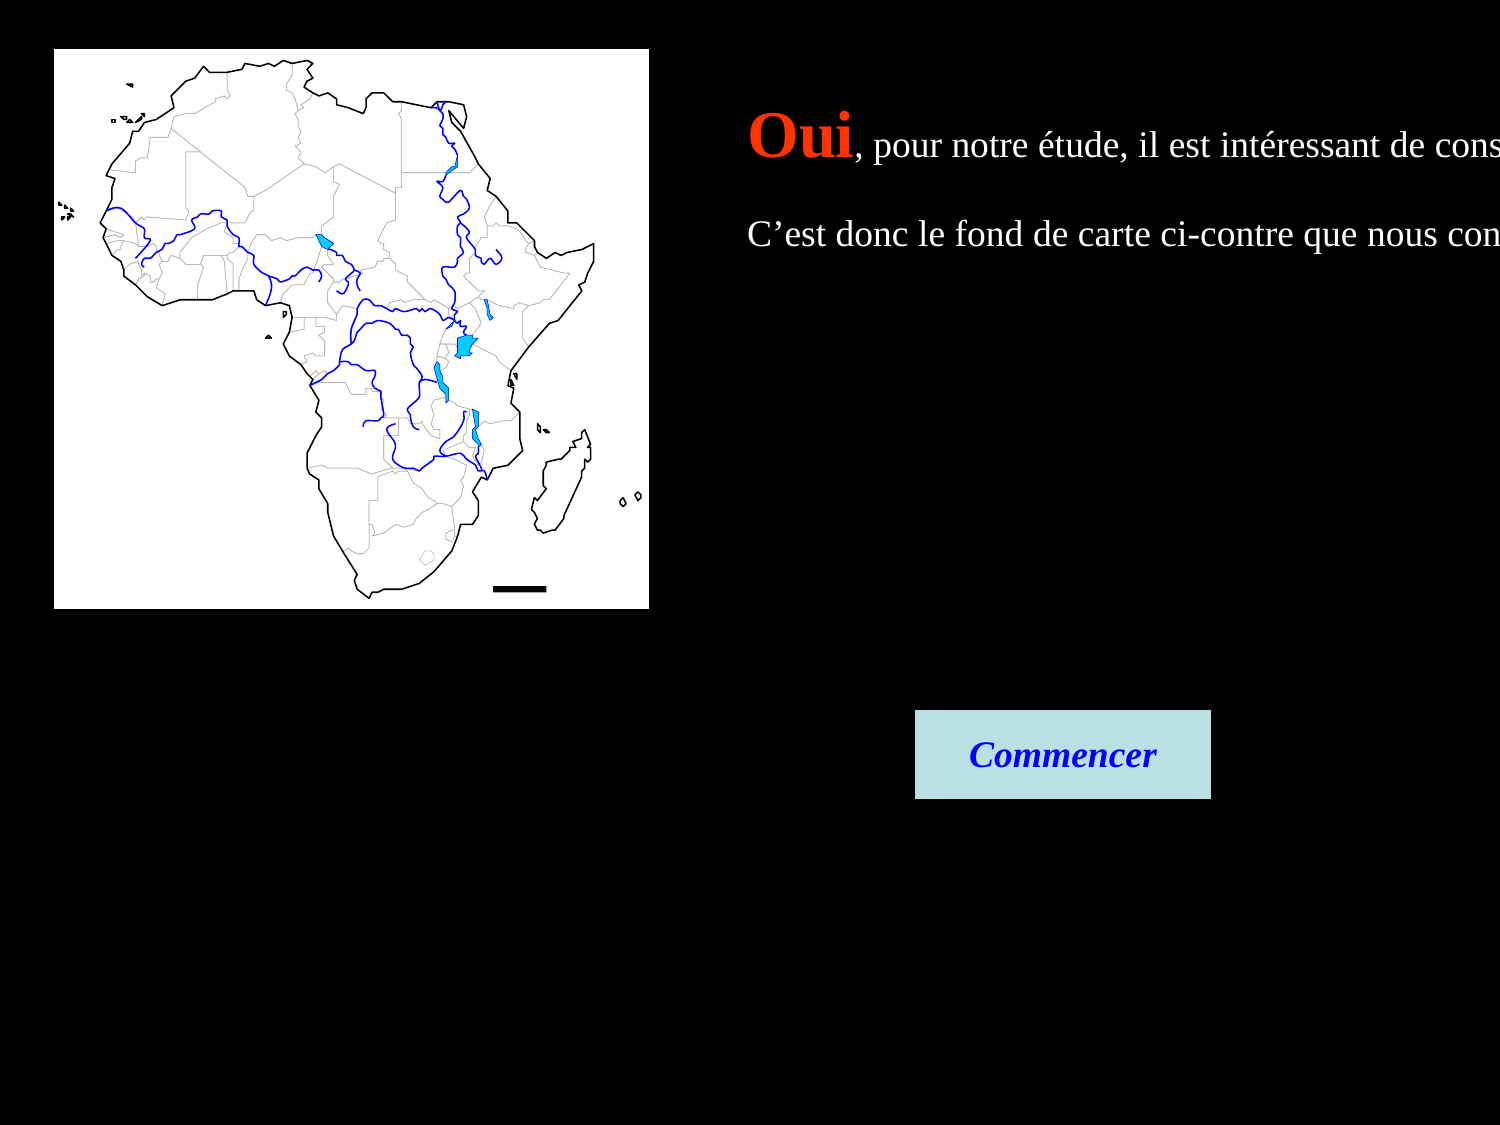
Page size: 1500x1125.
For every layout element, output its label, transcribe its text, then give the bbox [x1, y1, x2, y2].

text_box [53, 48, 650, 610]
text_box Oui, pour notre étude, il est intéressant de conserver les frontières politiques des pays africains, afin de mieux localiser les phénomènes. De plus, le réseau hydrographique nous apporte une information très importante. C’est donc le fond de carte ci-contre que nous conserverons. [732, 90, 1500, 263]
text_box Commencer [915, 710, 1211, 799]
